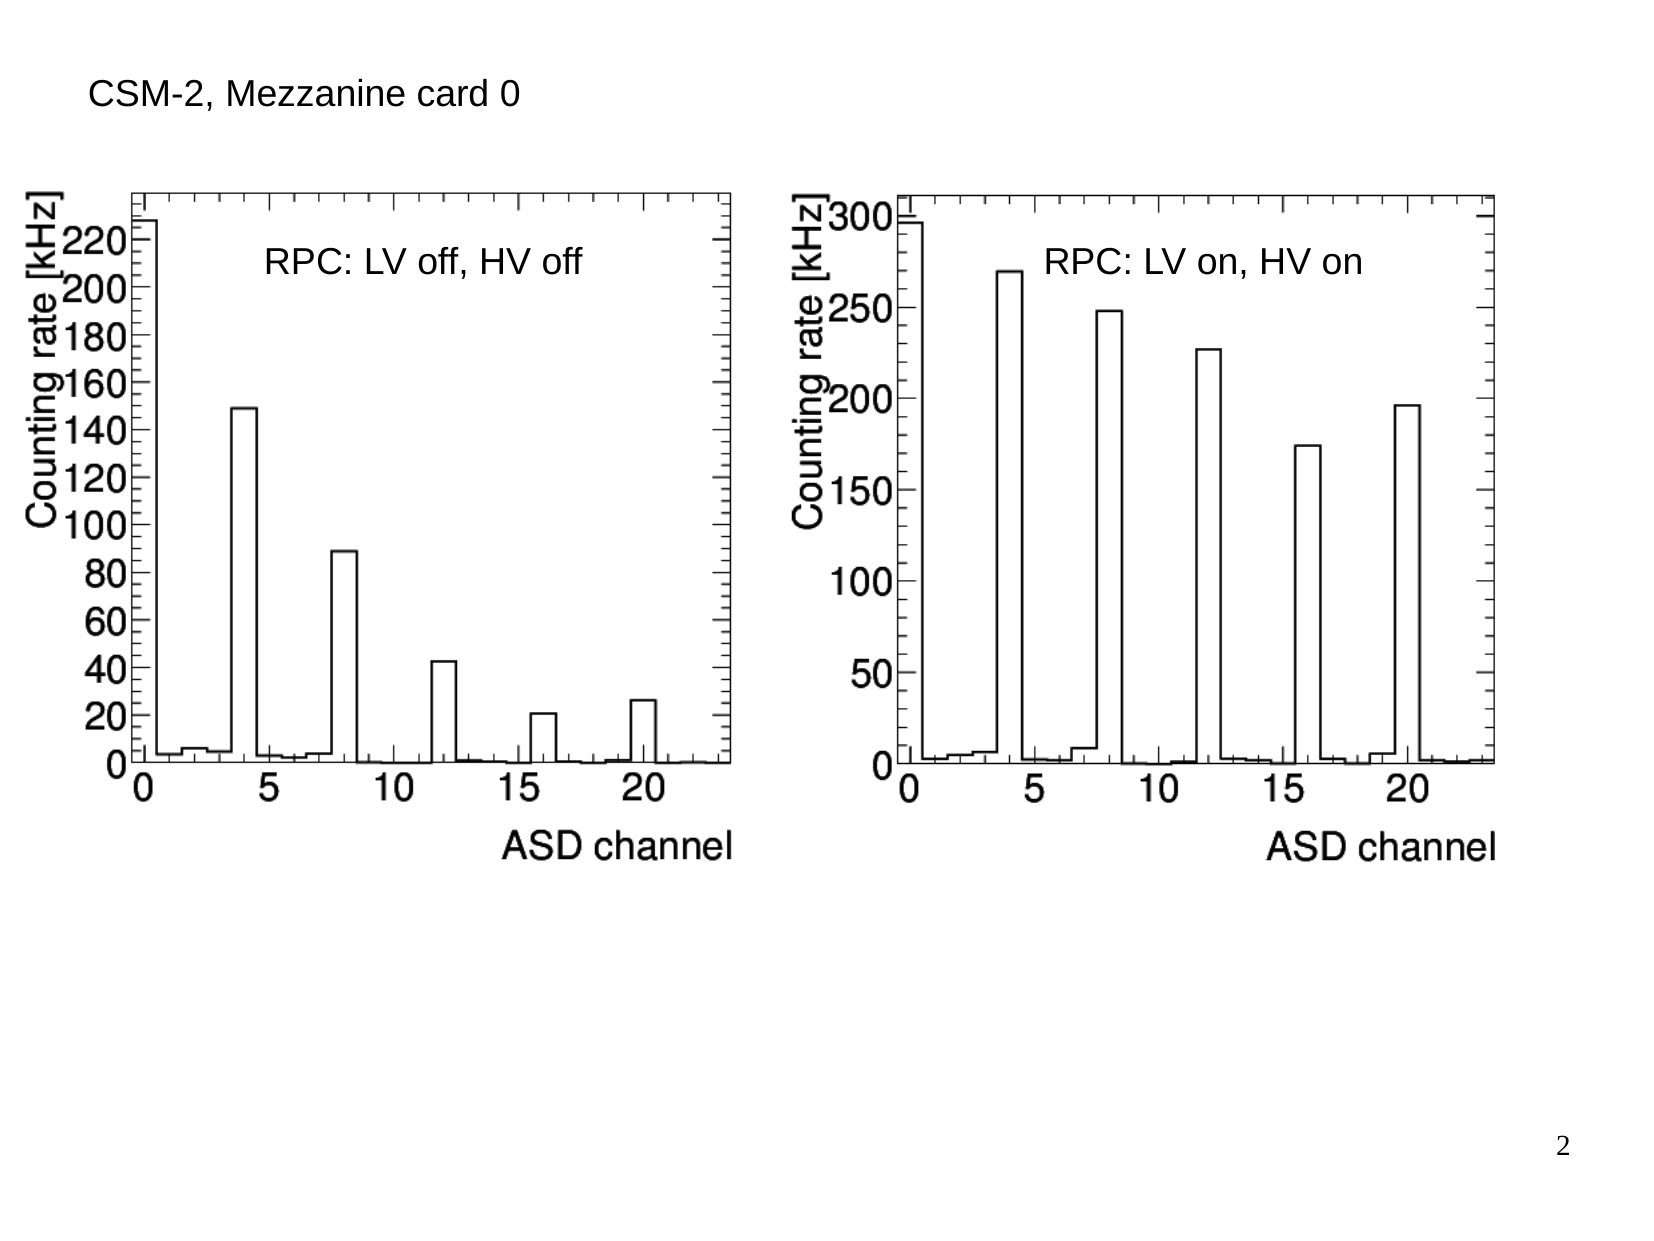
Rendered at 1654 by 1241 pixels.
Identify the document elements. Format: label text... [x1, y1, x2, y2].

text_box RPC: LV on, HV on [1028, 233, 1441, 291]
picture [7, 170, 758, 870]
picture [768, 183, 1519, 879]
text_box CSM-2, Mezzanine card 0 [73, 65, 1512, 123]
text_box RPC: LV off, HV off [249, 233, 661, 291]
